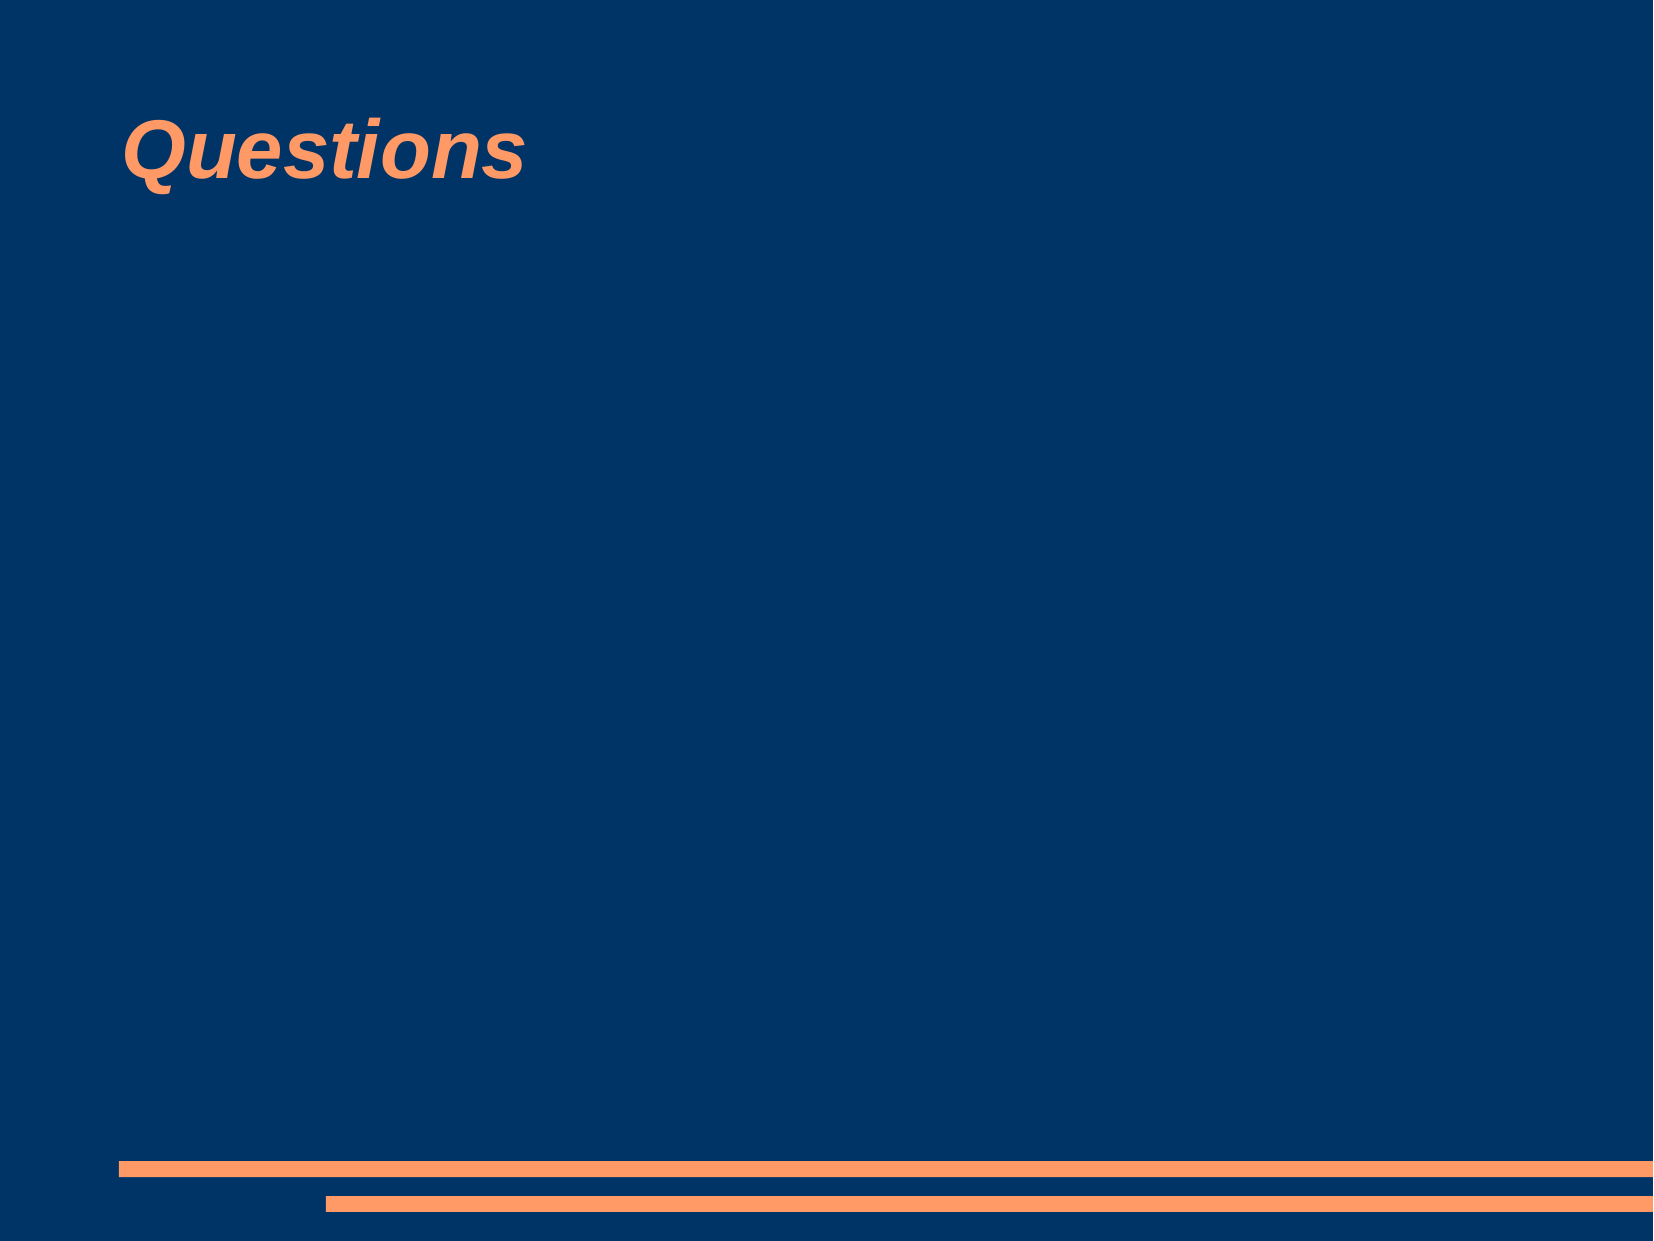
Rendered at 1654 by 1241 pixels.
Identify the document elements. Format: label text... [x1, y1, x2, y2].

title Questions [121, 46, 1534, 254]
